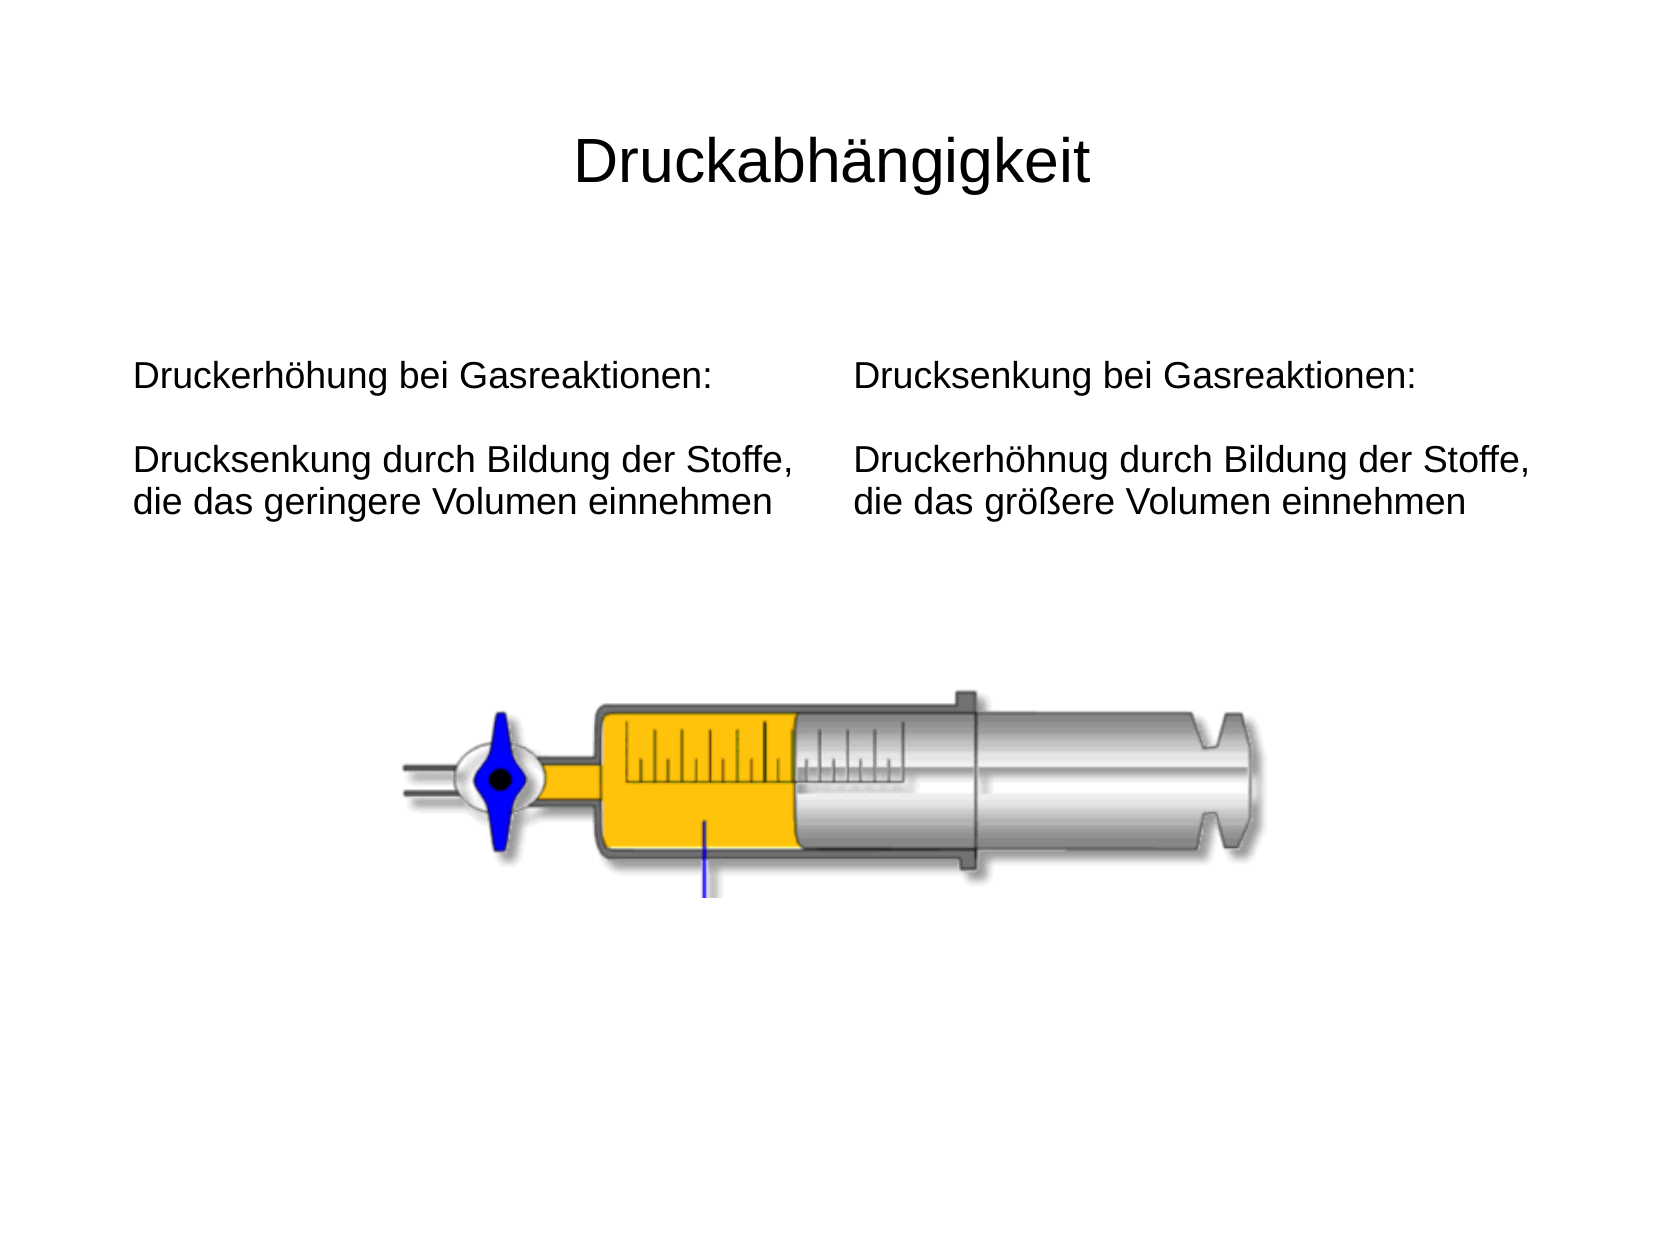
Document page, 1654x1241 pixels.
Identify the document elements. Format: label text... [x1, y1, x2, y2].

text_box Druckabhängigkeit [118, 118, 1548, 237]
text_box Drucksenkung bei Gasreaktionen: Druckerhöhnug durch Bildung der Stoffe, die das größere Volumen einnehmen [838, 347, 1548, 615]
text_box Druckerhöhung bei Gasreaktionen: Drucksenkung durch Bildung der Stoffe, die das geringere Volumen einnehmen [118, 347, 838, 615]
picture [366, 621, 1293, 898]
